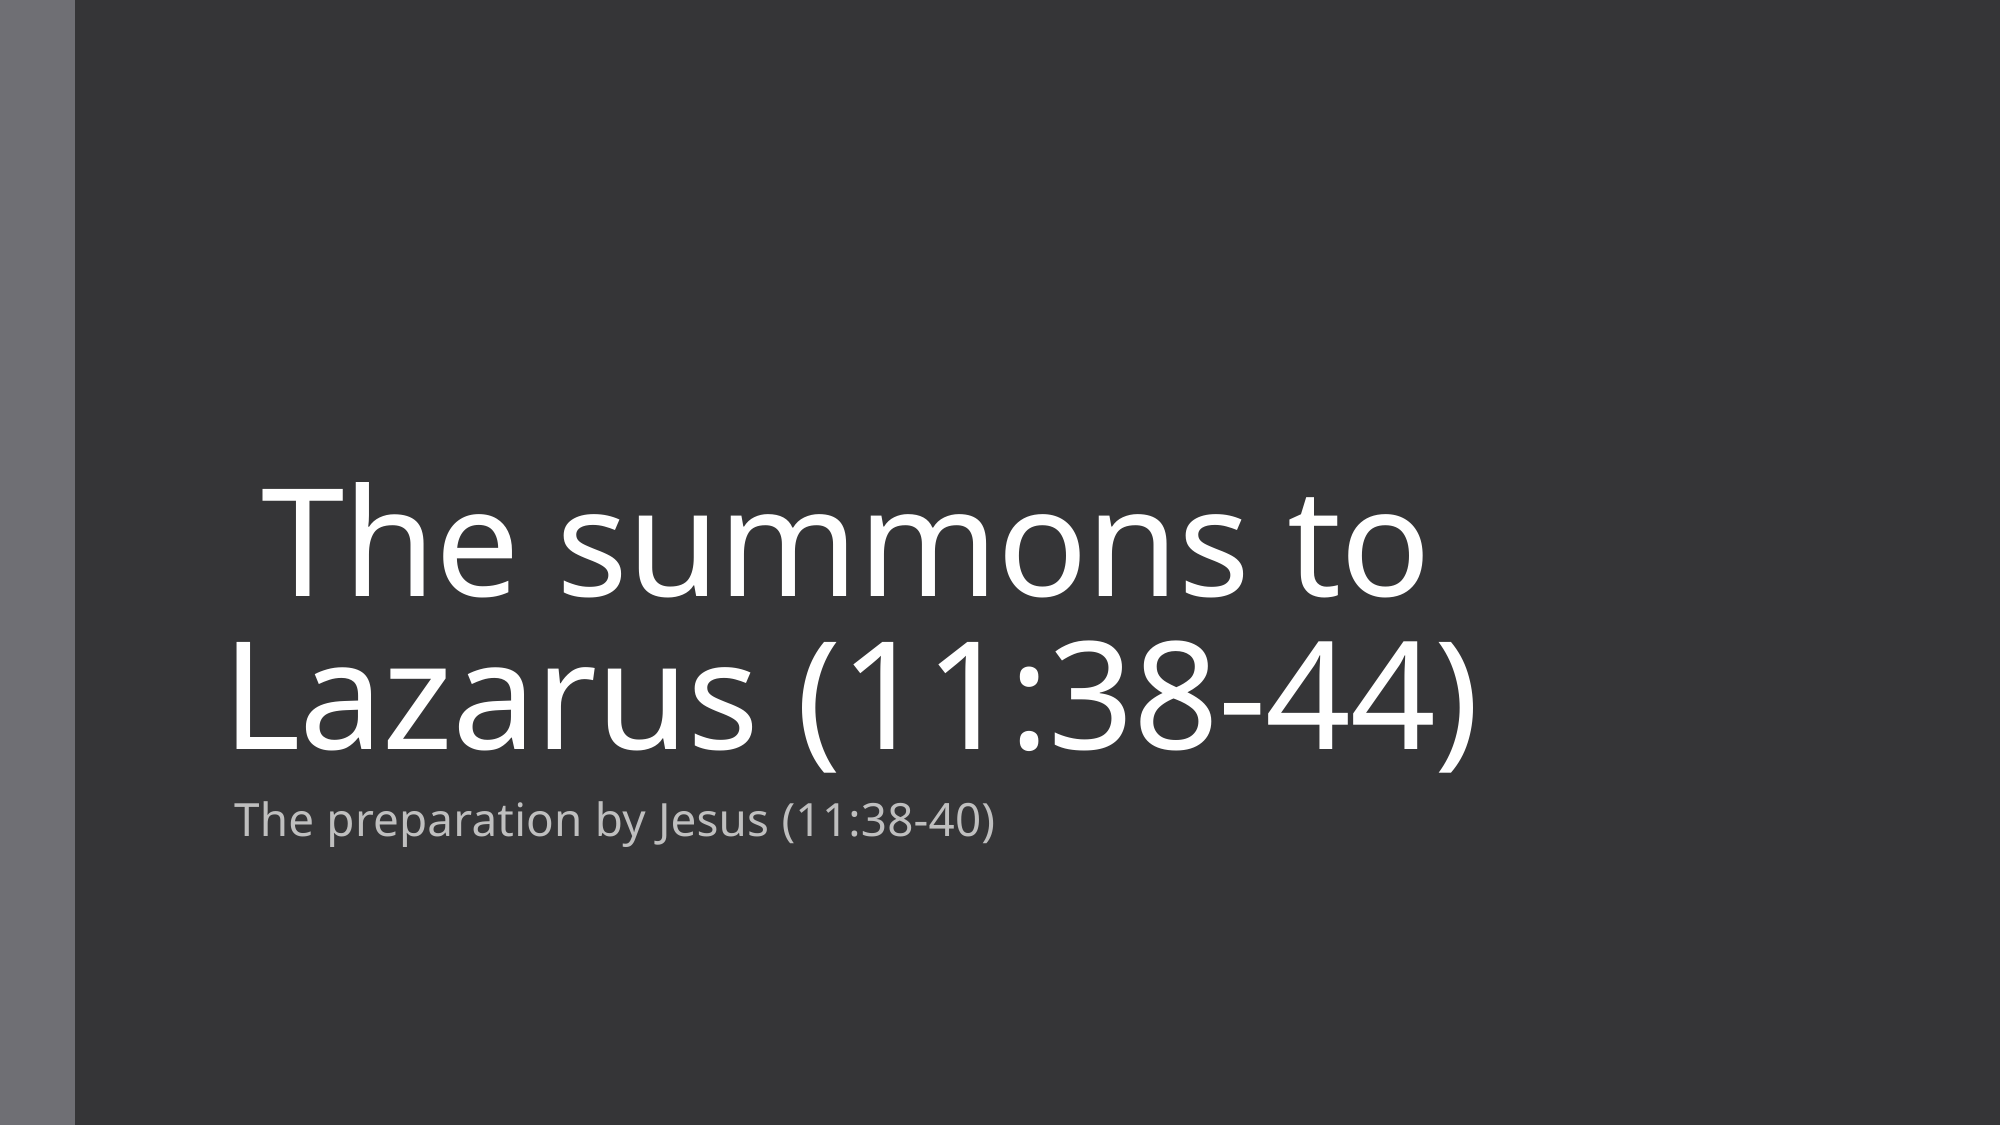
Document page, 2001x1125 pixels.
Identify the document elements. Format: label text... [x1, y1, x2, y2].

title The summons to Lazarus (11:38-44) [206, 124, 1752, 787]
subtitle The preparation by Jesus (11:38-40) [206, 787, 1752, 1066]
